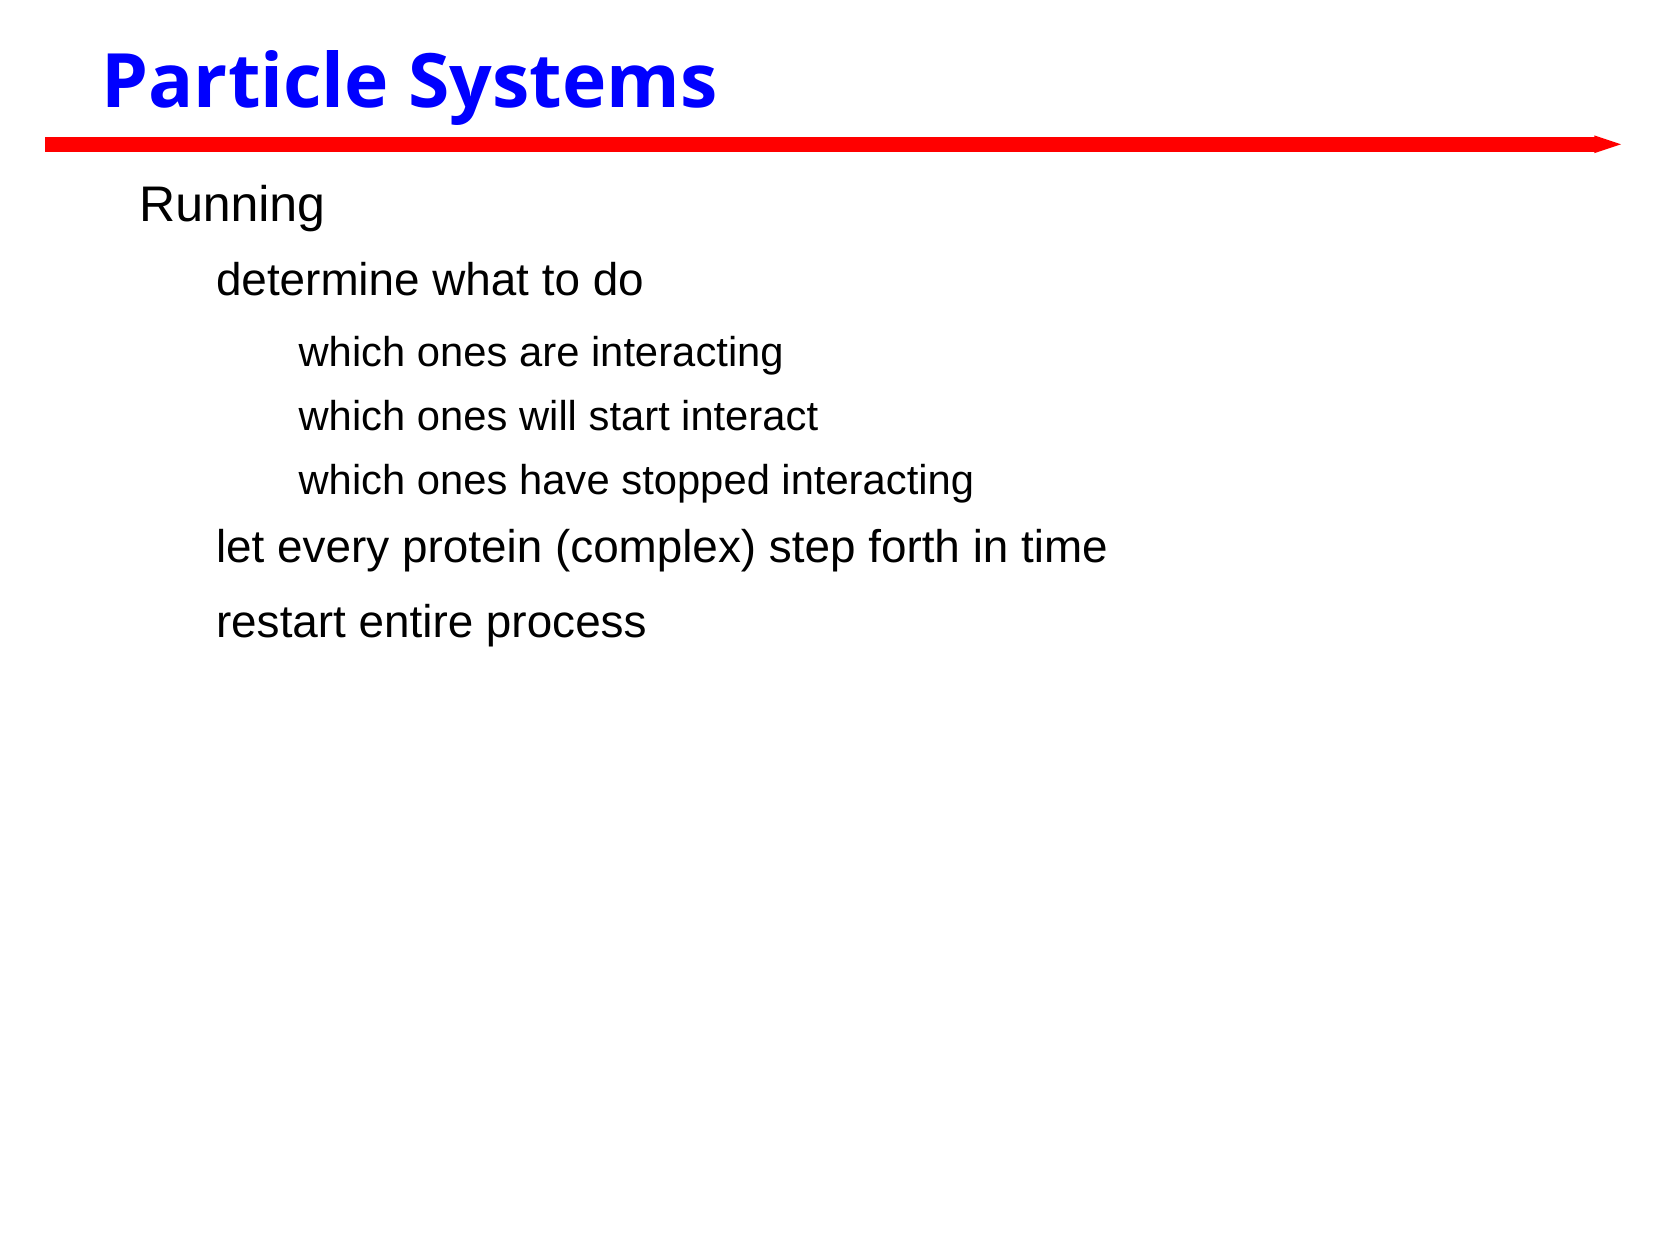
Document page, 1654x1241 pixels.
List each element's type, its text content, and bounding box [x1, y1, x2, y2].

title Particle Systems [101, 27, 1514, 130]
list Running determine what to do which ones are interacting which ones will start interact which ones have stopped interacting let every protein (complex) step forth in time restart entire process [121, 175, 1534, 1127]
